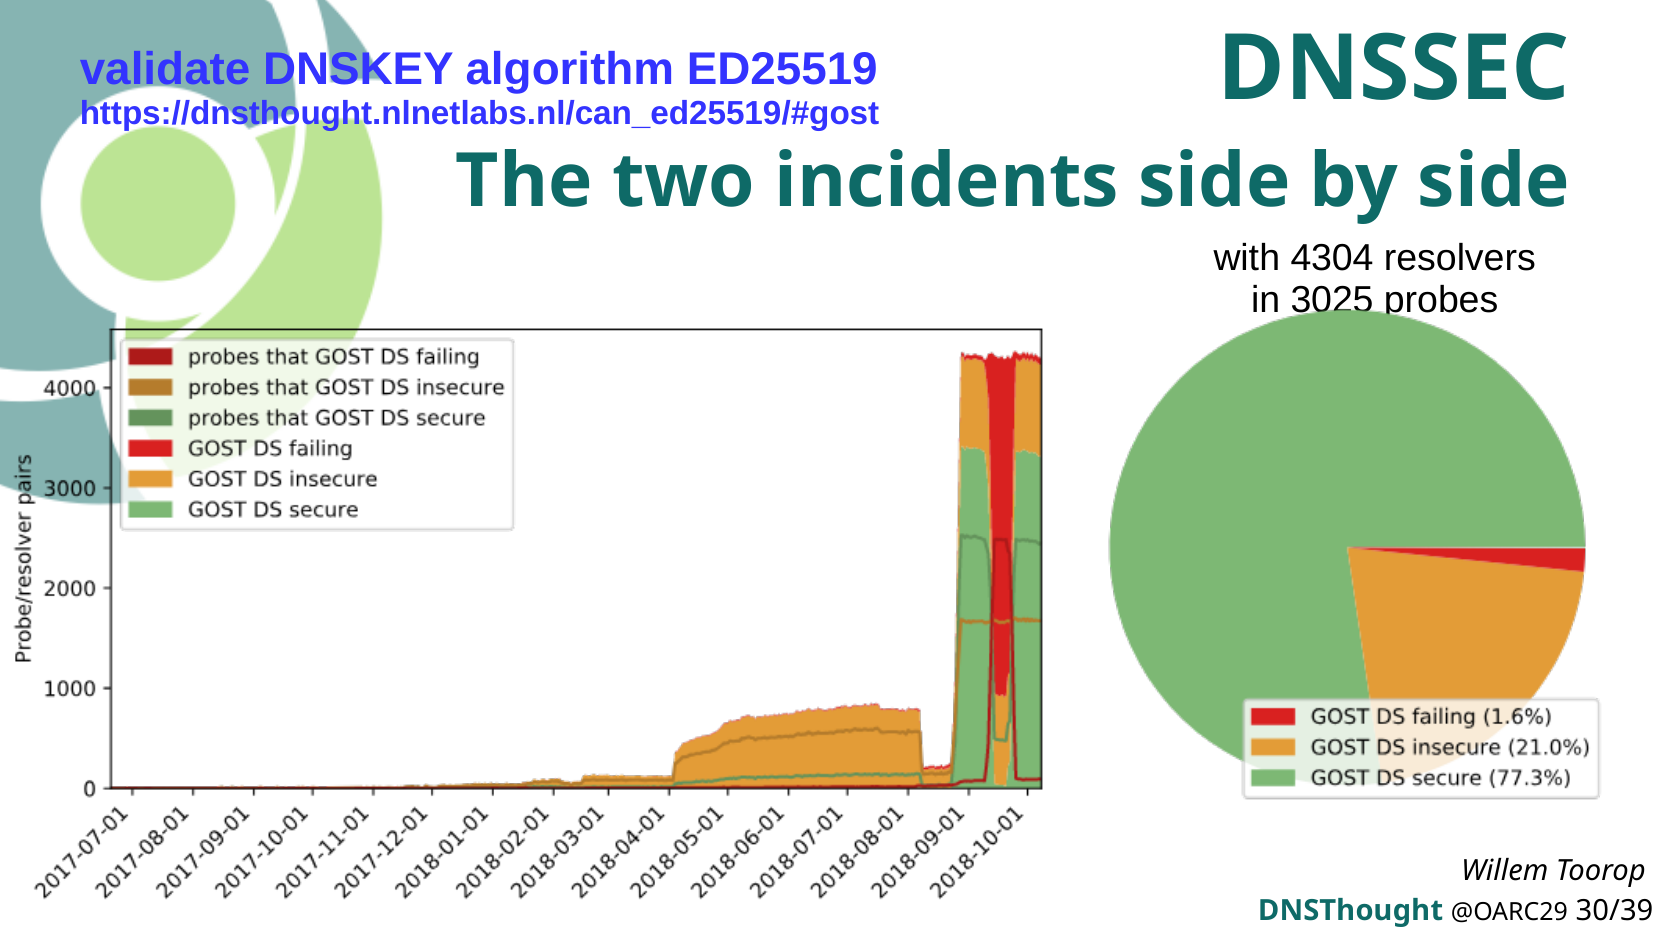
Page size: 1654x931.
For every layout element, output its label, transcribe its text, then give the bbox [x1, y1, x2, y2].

picture [0, 0, 1631, 918]
text_box validate DNSKEY algorithm ED25519 https://dnsthought.nlnetlabs.nl/can_ed25519/#gost [64, 35, 1176, 125]
text_box with 4304 resolvers in 3025 probes [1198, 229, 1654, 359]
title DNSSEC The two incidents side by side [35, 0, 1571, 255]
